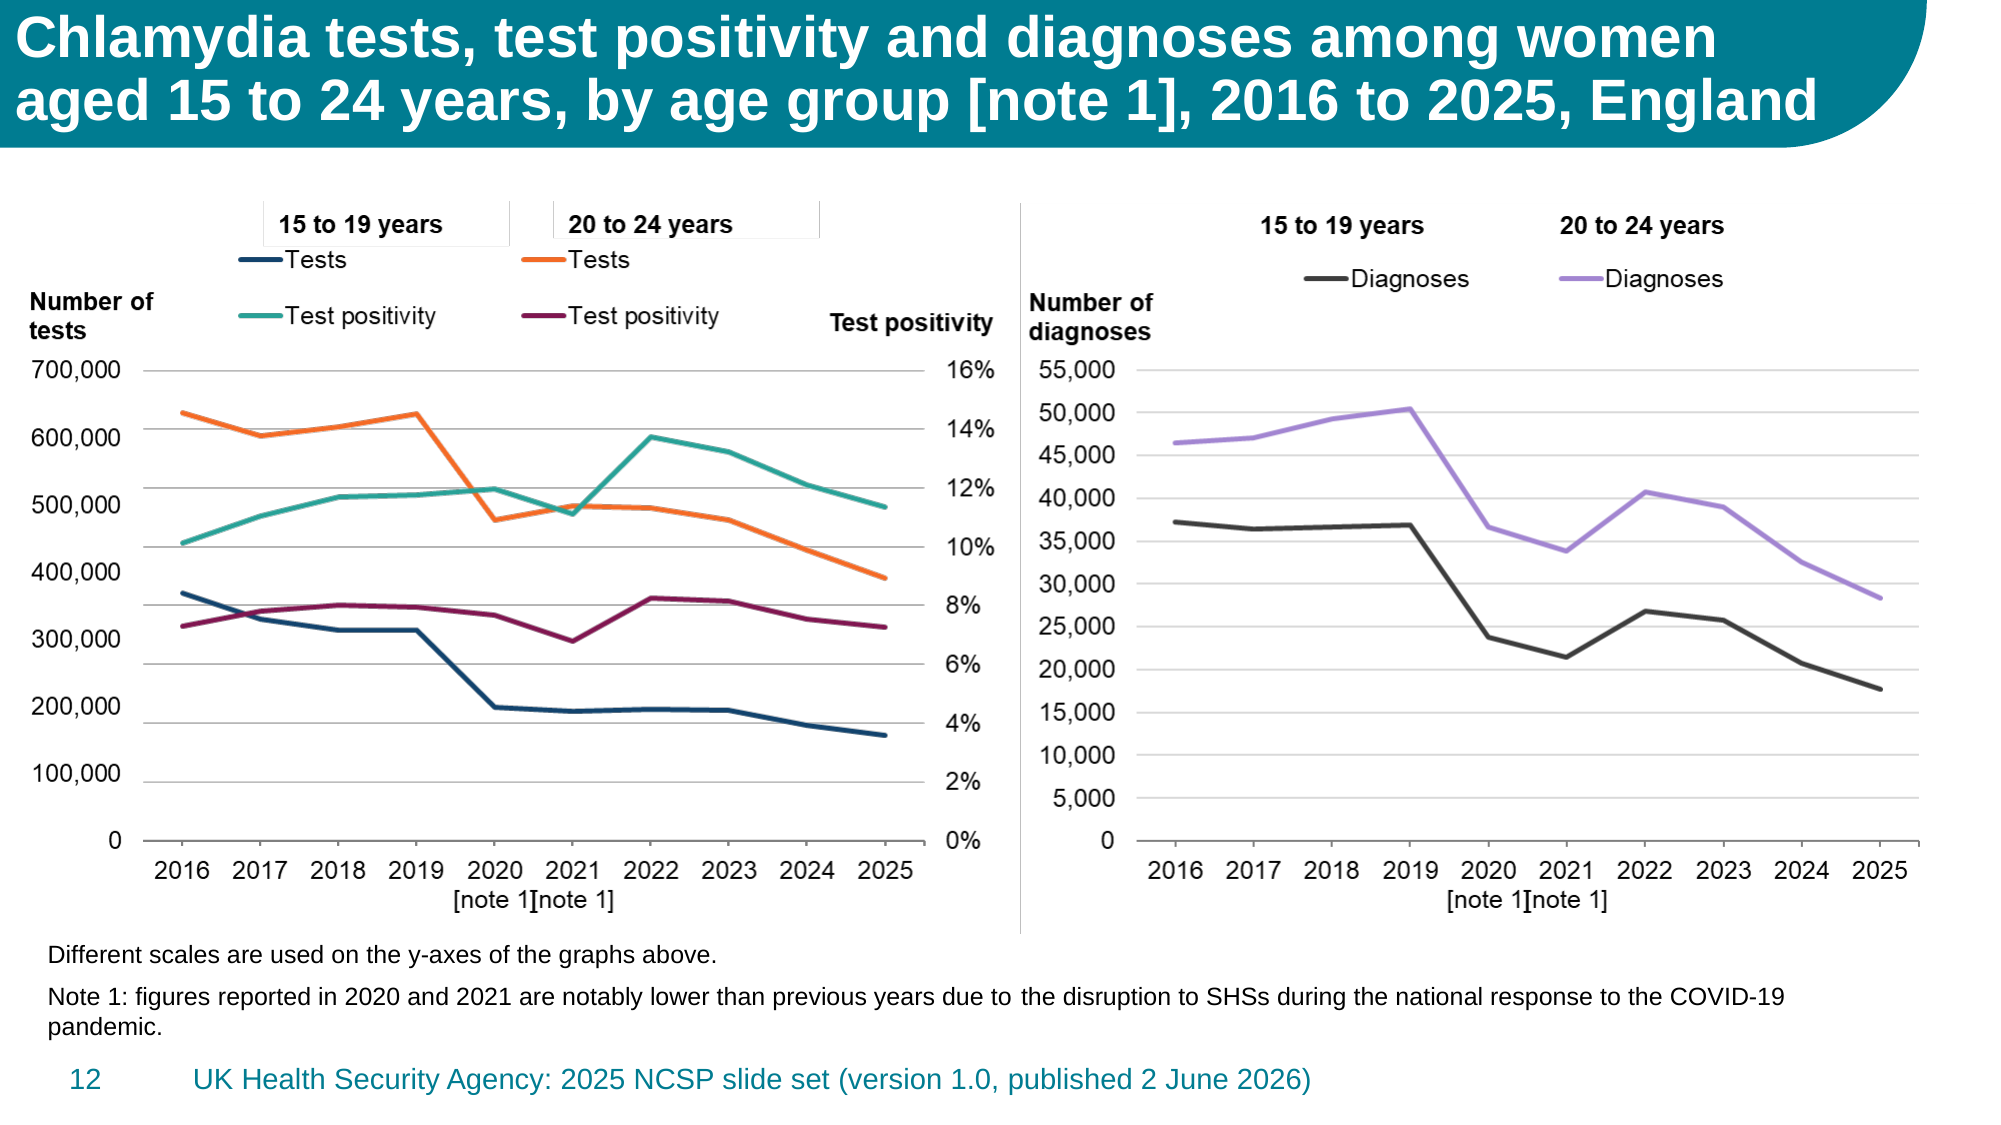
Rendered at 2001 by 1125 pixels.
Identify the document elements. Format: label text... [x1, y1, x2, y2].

picture [21, 201, 1976, 934]
text_box Different scales are used on the y-axes of the graphs above. Note 1: figures reported in 2020 and 2021 are notably lower than previous years due to the disruption to SHSs during the national response to the COVID-19 pandemic. [32, 930, 1920, 1020]
title Chlamydia tests, test positivity and diagnoses among women aged 15 to 24 years, by age group [note 1], 2016 to 2025, England [0, 0, 1865, 134]
text_box [54, 1053, 152, 1112]
